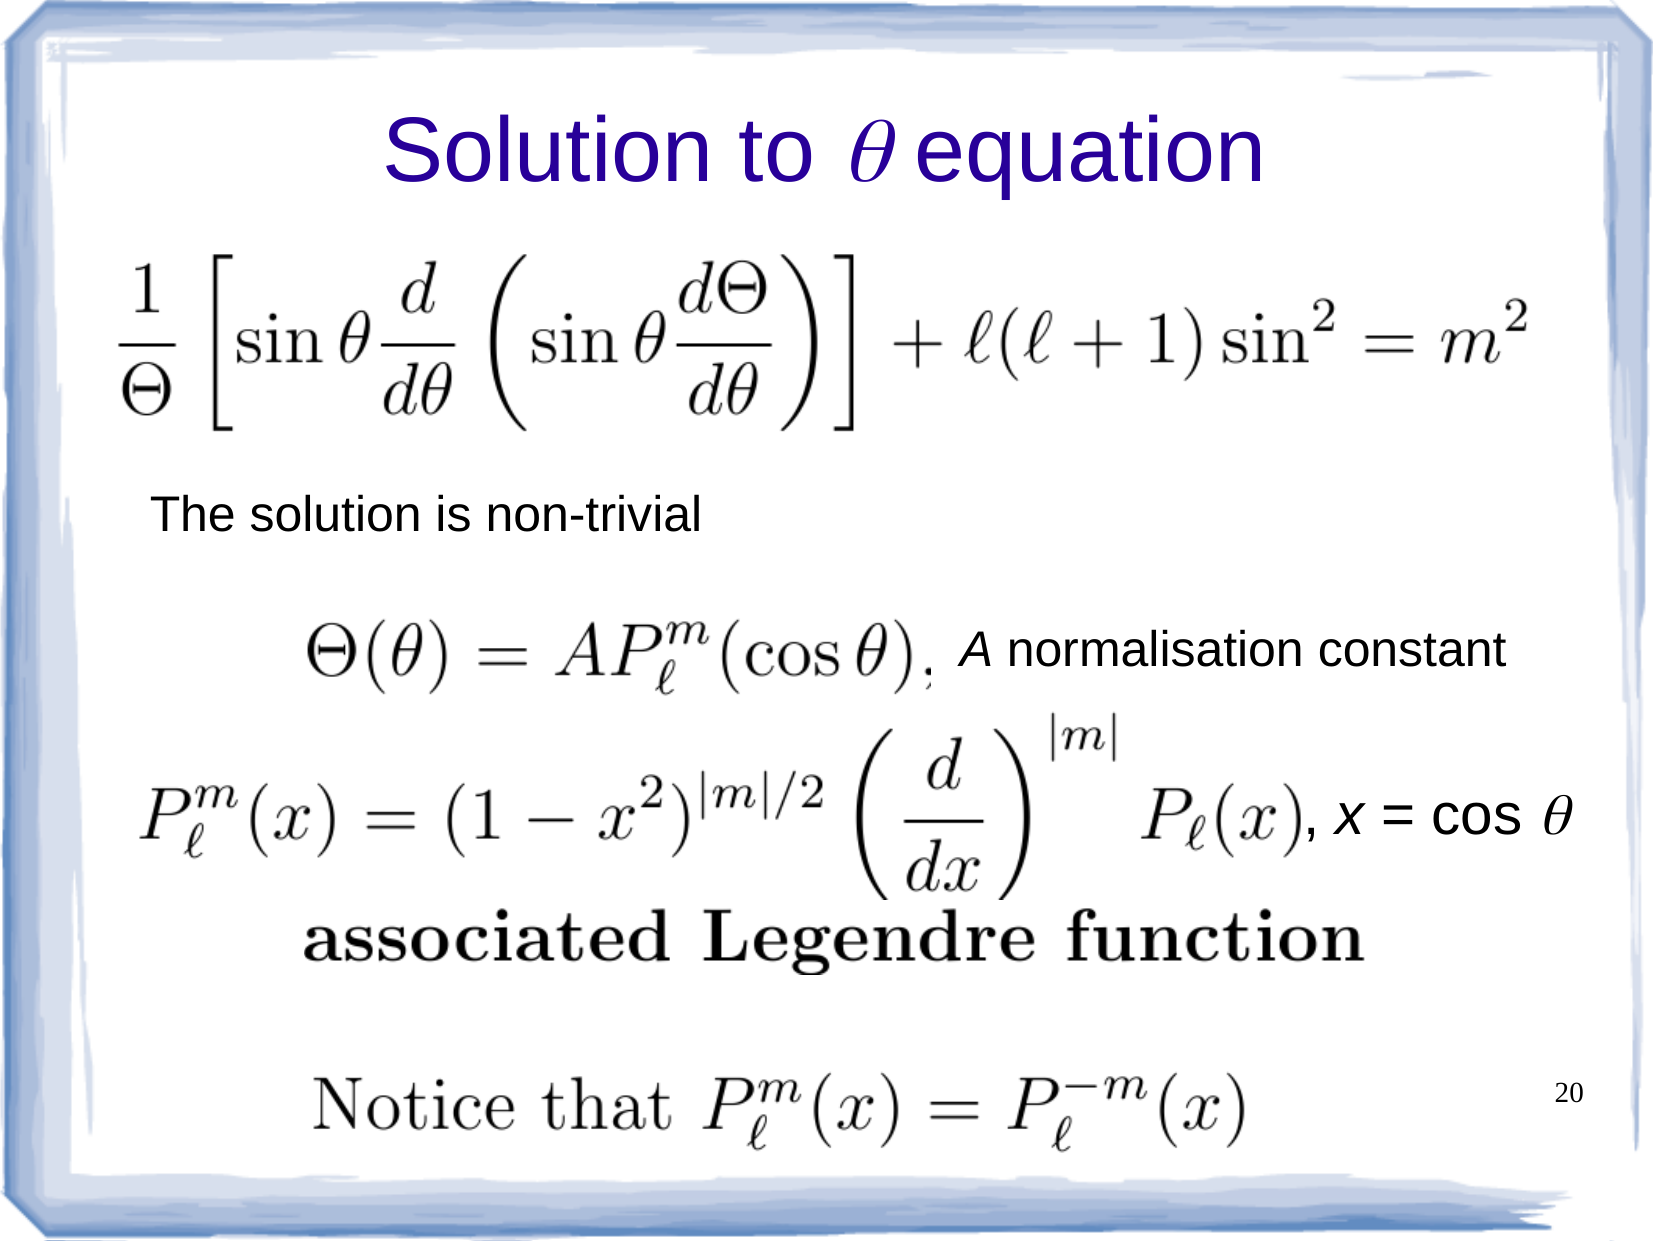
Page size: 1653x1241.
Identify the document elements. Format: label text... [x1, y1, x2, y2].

picture [0, 0, 1653, 1241]
text_box A normalisation constant [945, 615, 1531, 721]
title Solution to q equation [82, 49, 1567, 253]
text_box , x = cos q [1272, 775, 1606, 856]
text_box The solution is non-trivial [135, 480, 931, 551]
